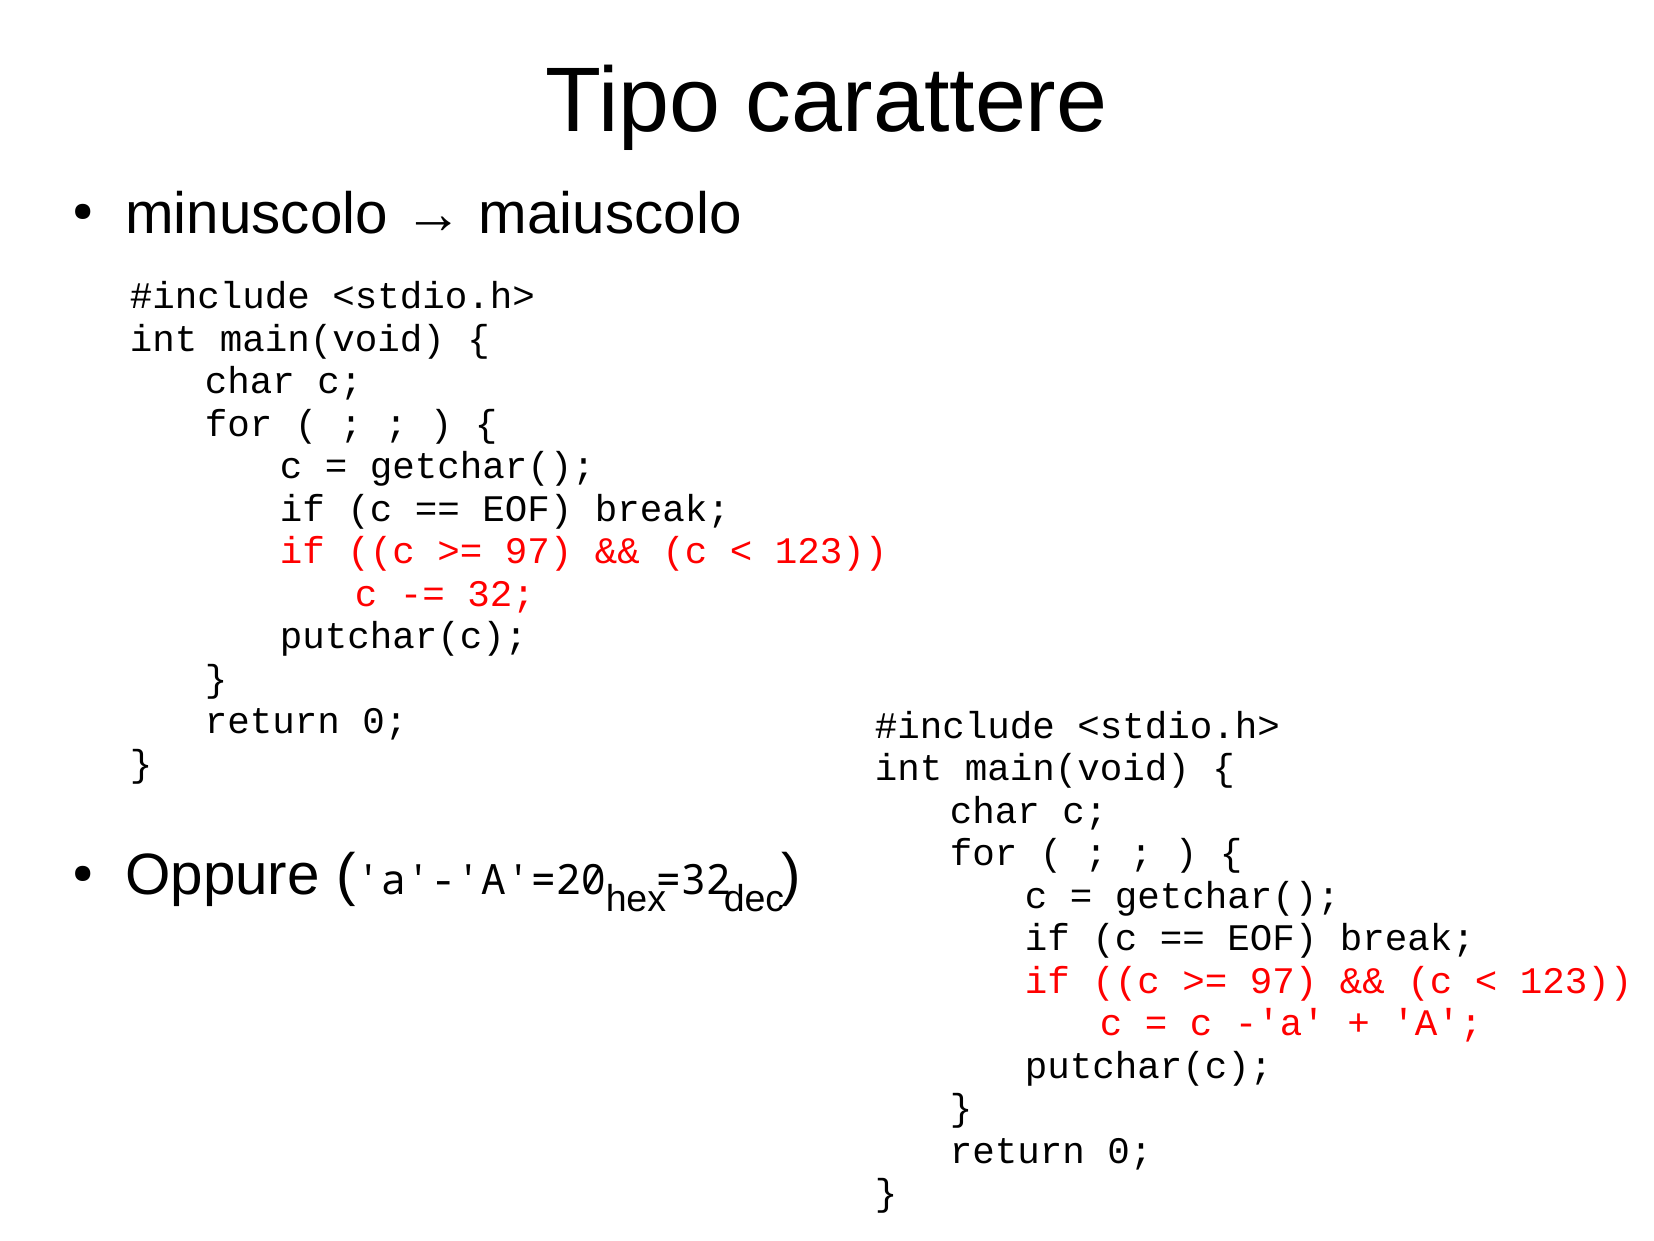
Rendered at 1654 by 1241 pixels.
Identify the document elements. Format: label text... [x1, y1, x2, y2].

list minuscolo → maiuscolo Oppure ('a'-'A'=20 =32 ) [54, 180, 1645, 1141]
text_box #include <stdio.h> int main(void) { char c; for ( ; ; ) { c = getchar(); if (c == EOF) break; if ((c >= 97) && (c < 123)) c = c -'a' + 'A'; putchar(c); } return 0; } [859, 699, 1654, 1225]
title Tipo carattere [82, 0, 1571, 180]
text_box hex [591, 870, 681, 927]
text_box #include <stdio.h> int main(void) { char c; for ( ; ; ) { c = getchar(); if (c == EOF) break; if ((c >= 97) && (c < 123)) c -= 32; putchar(c); } return 0; } [115, 269, 1436, 796]
text_box dec [709, 870, 800, 927]
